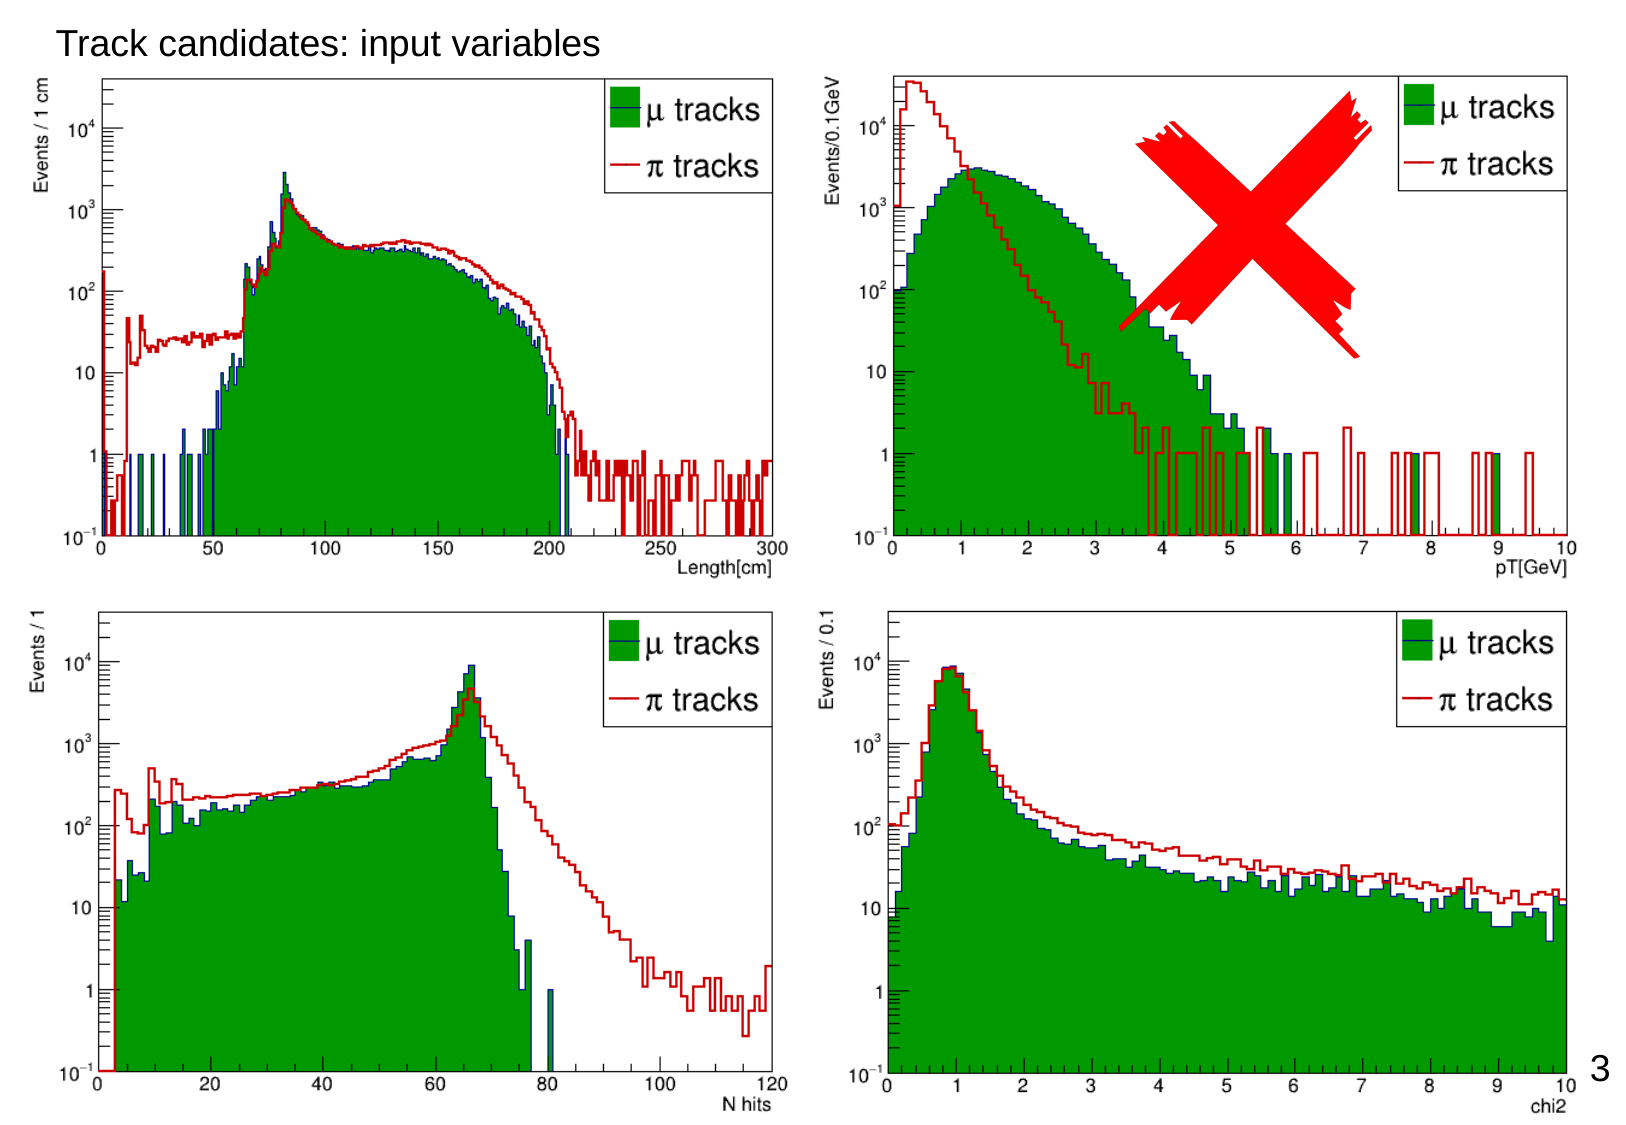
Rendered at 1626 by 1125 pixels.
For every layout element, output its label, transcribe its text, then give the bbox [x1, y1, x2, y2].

text_box Track candidates: input variables [40, 15, 617, 72]
text_box <number> [1575, 1039, 1625, 1111]
picture [15, 19, 1625, 1125]
